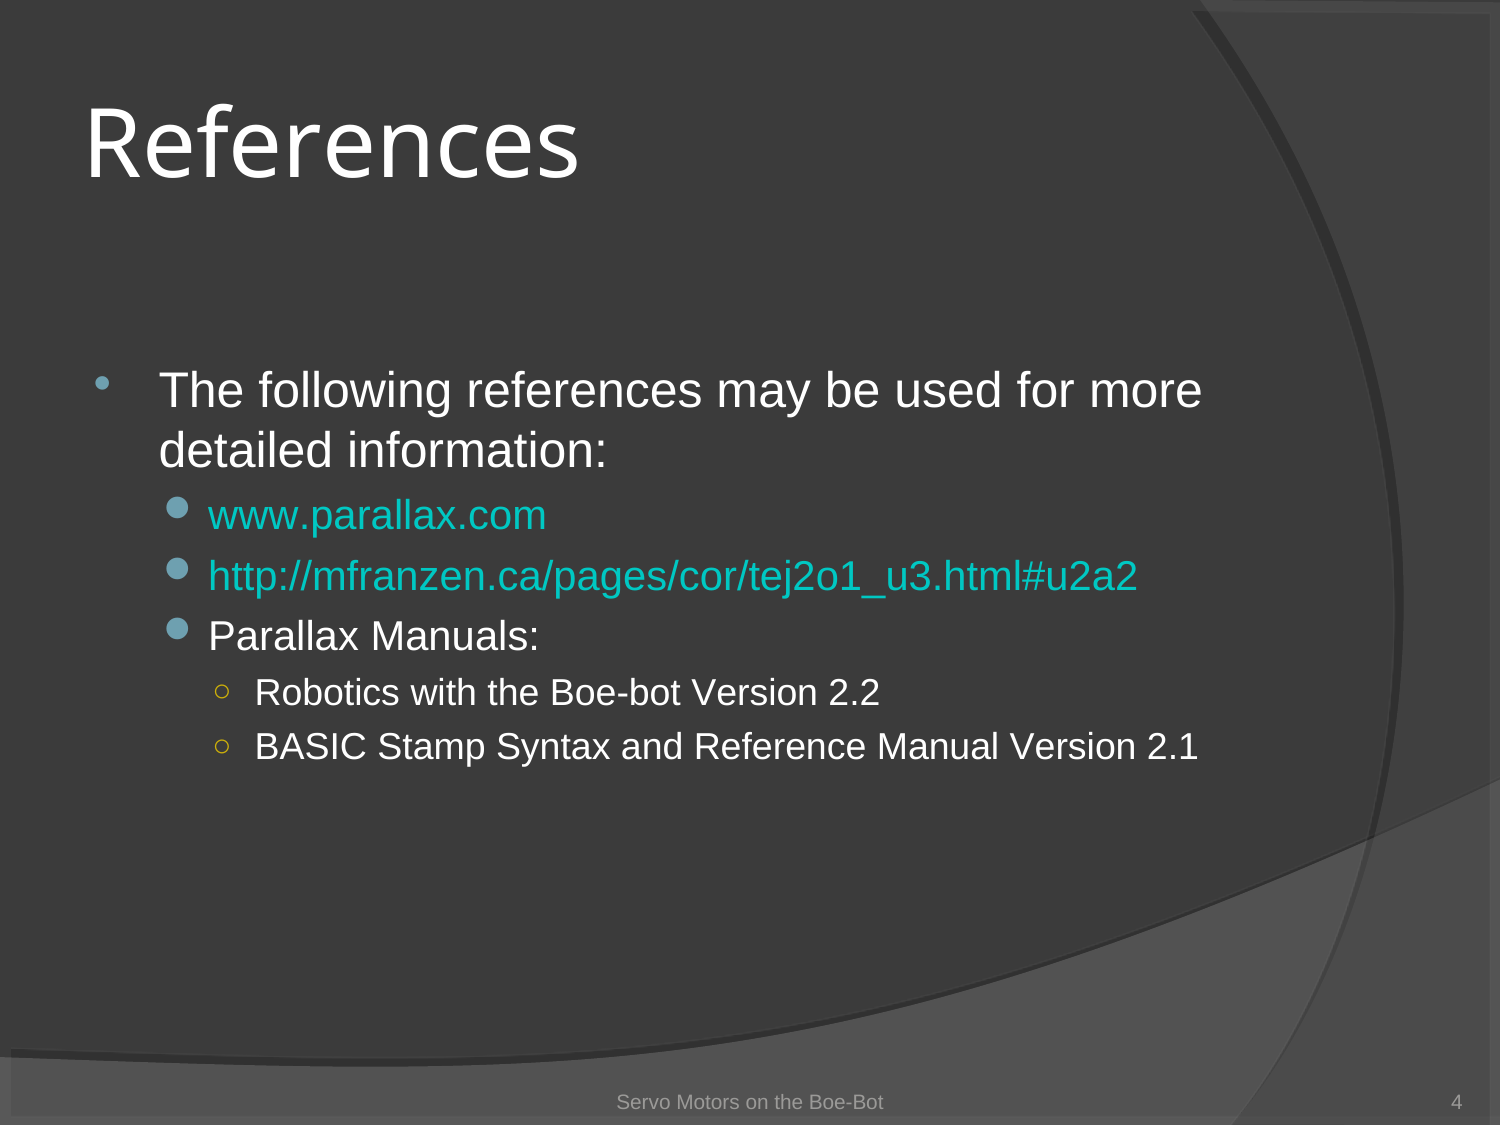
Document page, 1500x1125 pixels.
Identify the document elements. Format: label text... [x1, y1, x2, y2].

title References [74, 45, 1300, 233]
text_box <number> [1337, 1053, 1463, 1114]
text_box Servo Motors on the Boe-Bot [512, 1053, 988, 1114]
list The following references may be used for more detailed information: www.parallax.com http://mfranzen.ca/pages/cor/tej2o1_u3.html#u2a2 Parallax Manuals: Robotics with the Boe-bot Version 2.2 BASIC Stamp Syntax and Reference Manual Version 2.1 [74, 262, 1300, 1006]
